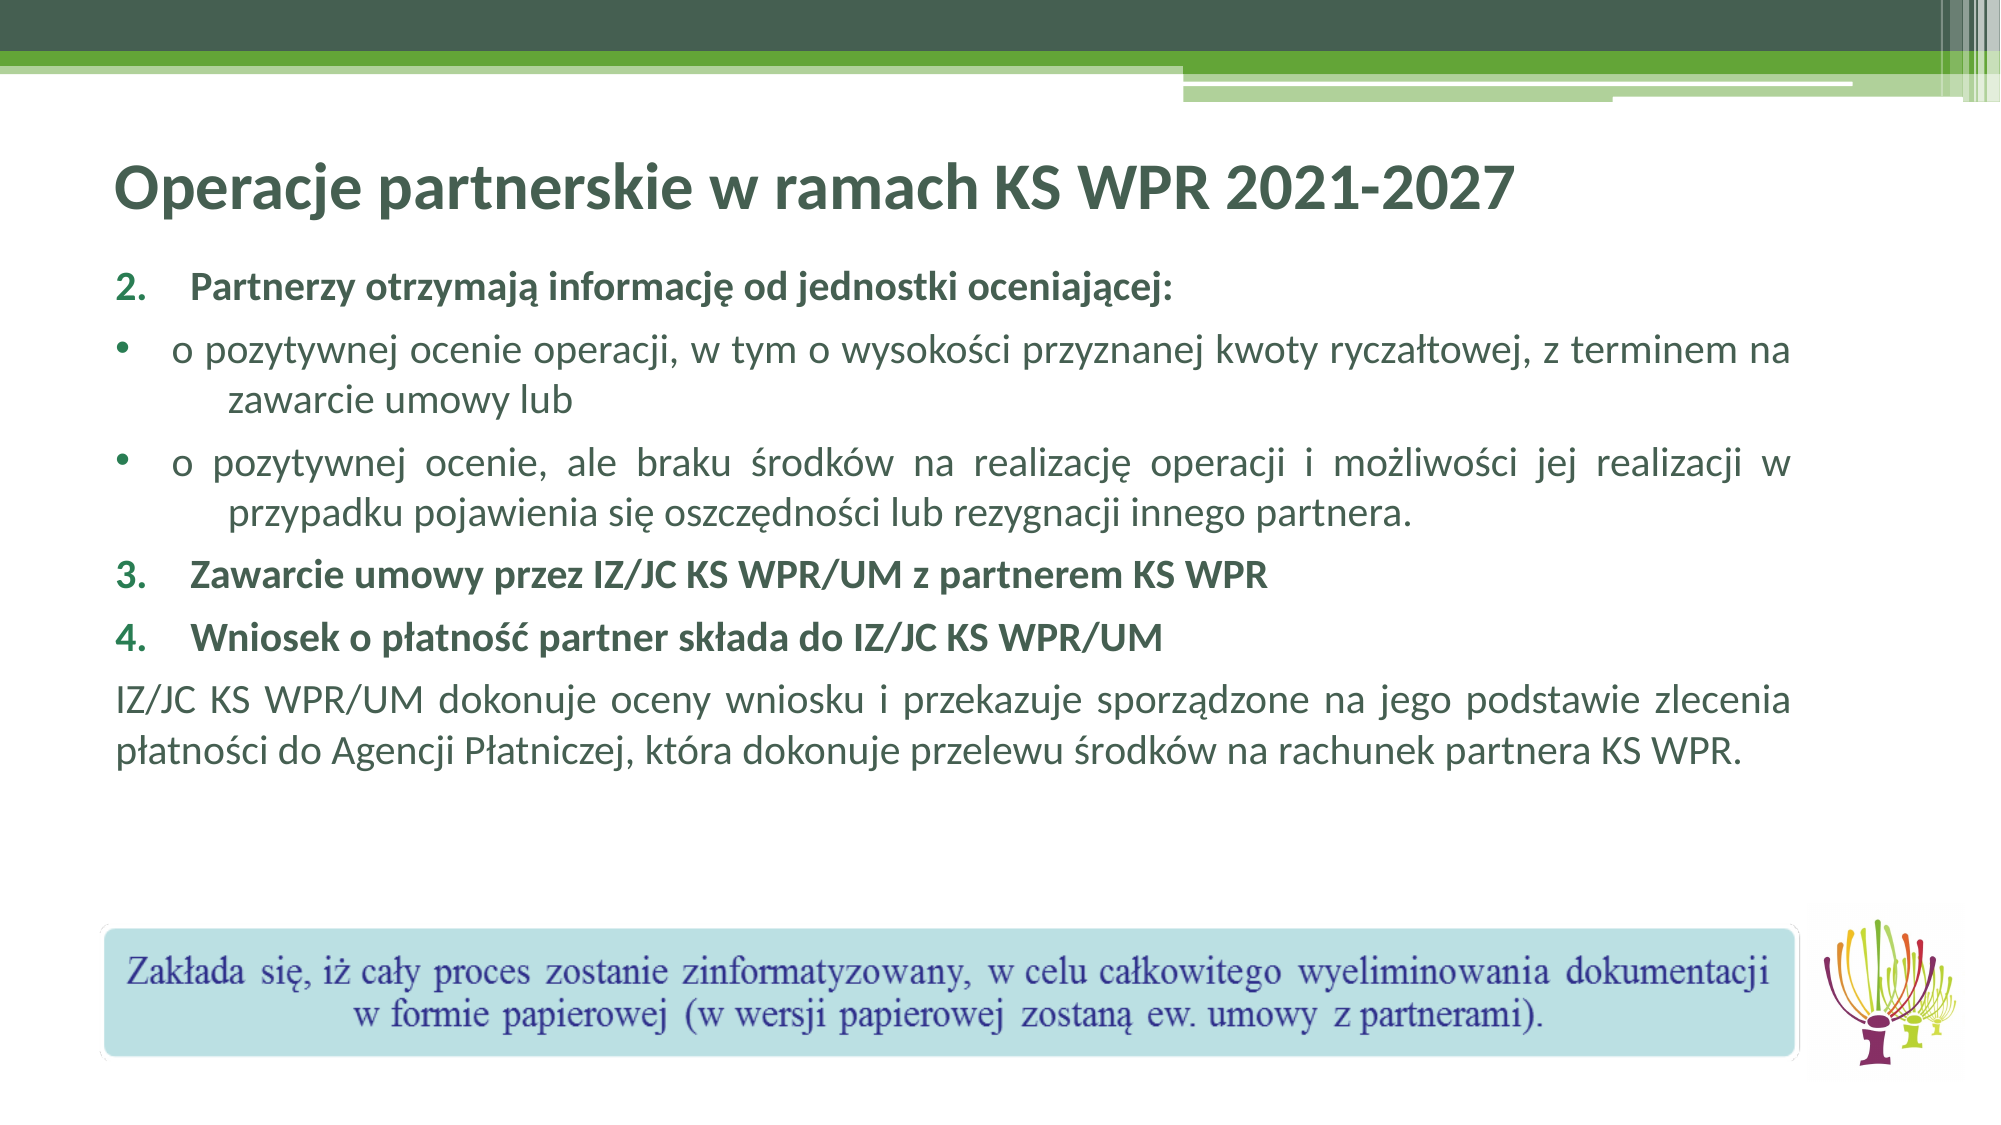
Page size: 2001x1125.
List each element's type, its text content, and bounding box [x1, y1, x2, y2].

list Partnerzy otrzymają informację od jednostki oceniającej: o pozytywnej ocenie operacji, w tym o wysokości przyznanej kwoty ryczałtowej, z terminem na zawarcie umowy lub o pozytywnej ocenie, ale braku środków na realizację operacji i możliwości jej realizacji w przypadku pojawienia się oszczędności lub rezygnacji innego partnera. Zawarcie umowy przez IZ/JC KS WPR/UM z partnerem KS WPR Wniosek o płatność partner składa do IZ/JC KS WPR/UM IZ/JC KS WPR/UM dokonuje oceny wniosku i przekazuje sporządzone na jego podstawie zlecenia płatności do Agencji Płatniczej, która dokonuje przelewu środków na rachunek partnera KS WPR. [99, 251, 1808, 845]
picture [99, 903, 1965, 1082]
title Operacje partnerskie w ramach KS WPR 2021-2027 [99, 113, 1900, 252]
